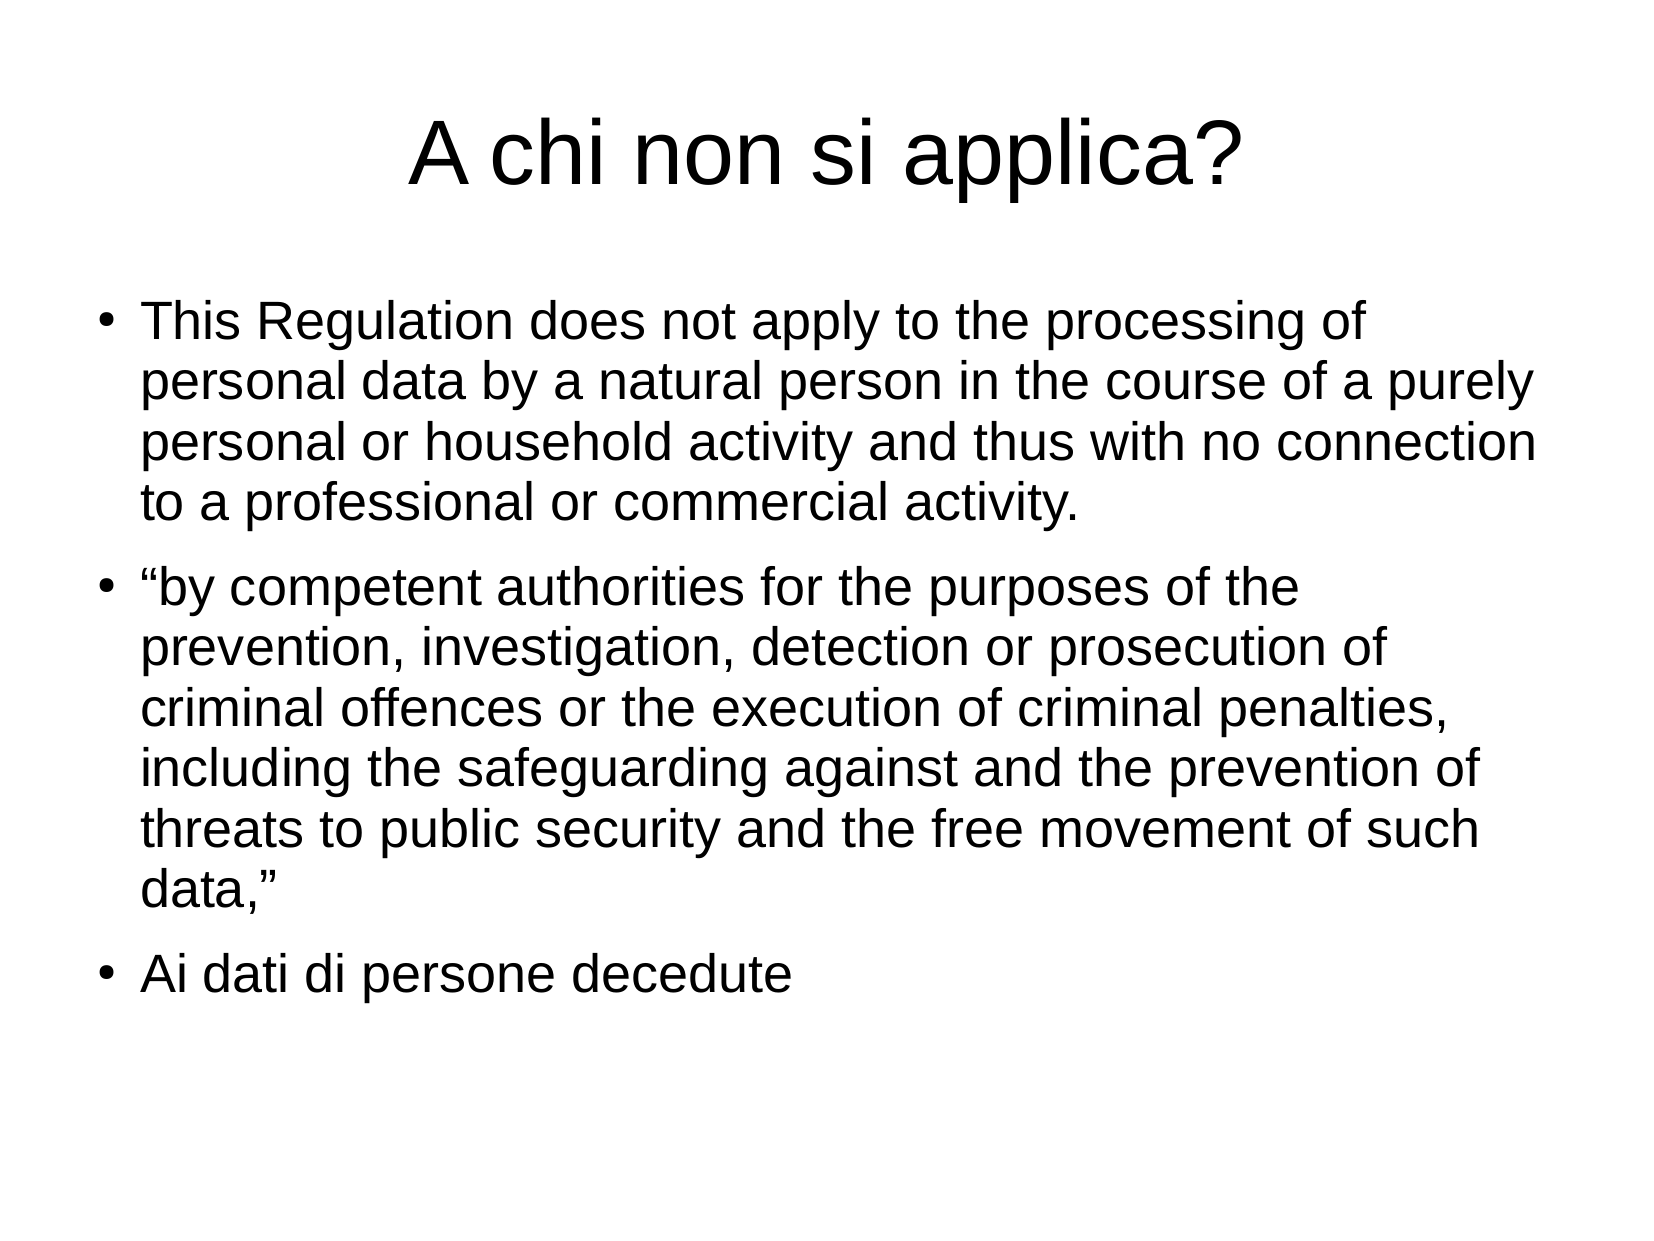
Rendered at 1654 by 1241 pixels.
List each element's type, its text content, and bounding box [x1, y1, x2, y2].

list This Regulation does not apply to the processing of personal data by a natural person in the course of a purely personal or household activity and thus with no connection to a professional or commercial activity. “by competent authorities for the purposes of the prevention, investigation, detection or prosecution of criminal offences or the execution of criminal penalties, including the safeguarding against and the prevention of threats to public security and the free movement of such data,” Ai dati di persone decedute [82, 290, 1571, 1010]
title A chi non si applica? [82, 49, 1571, 257]
